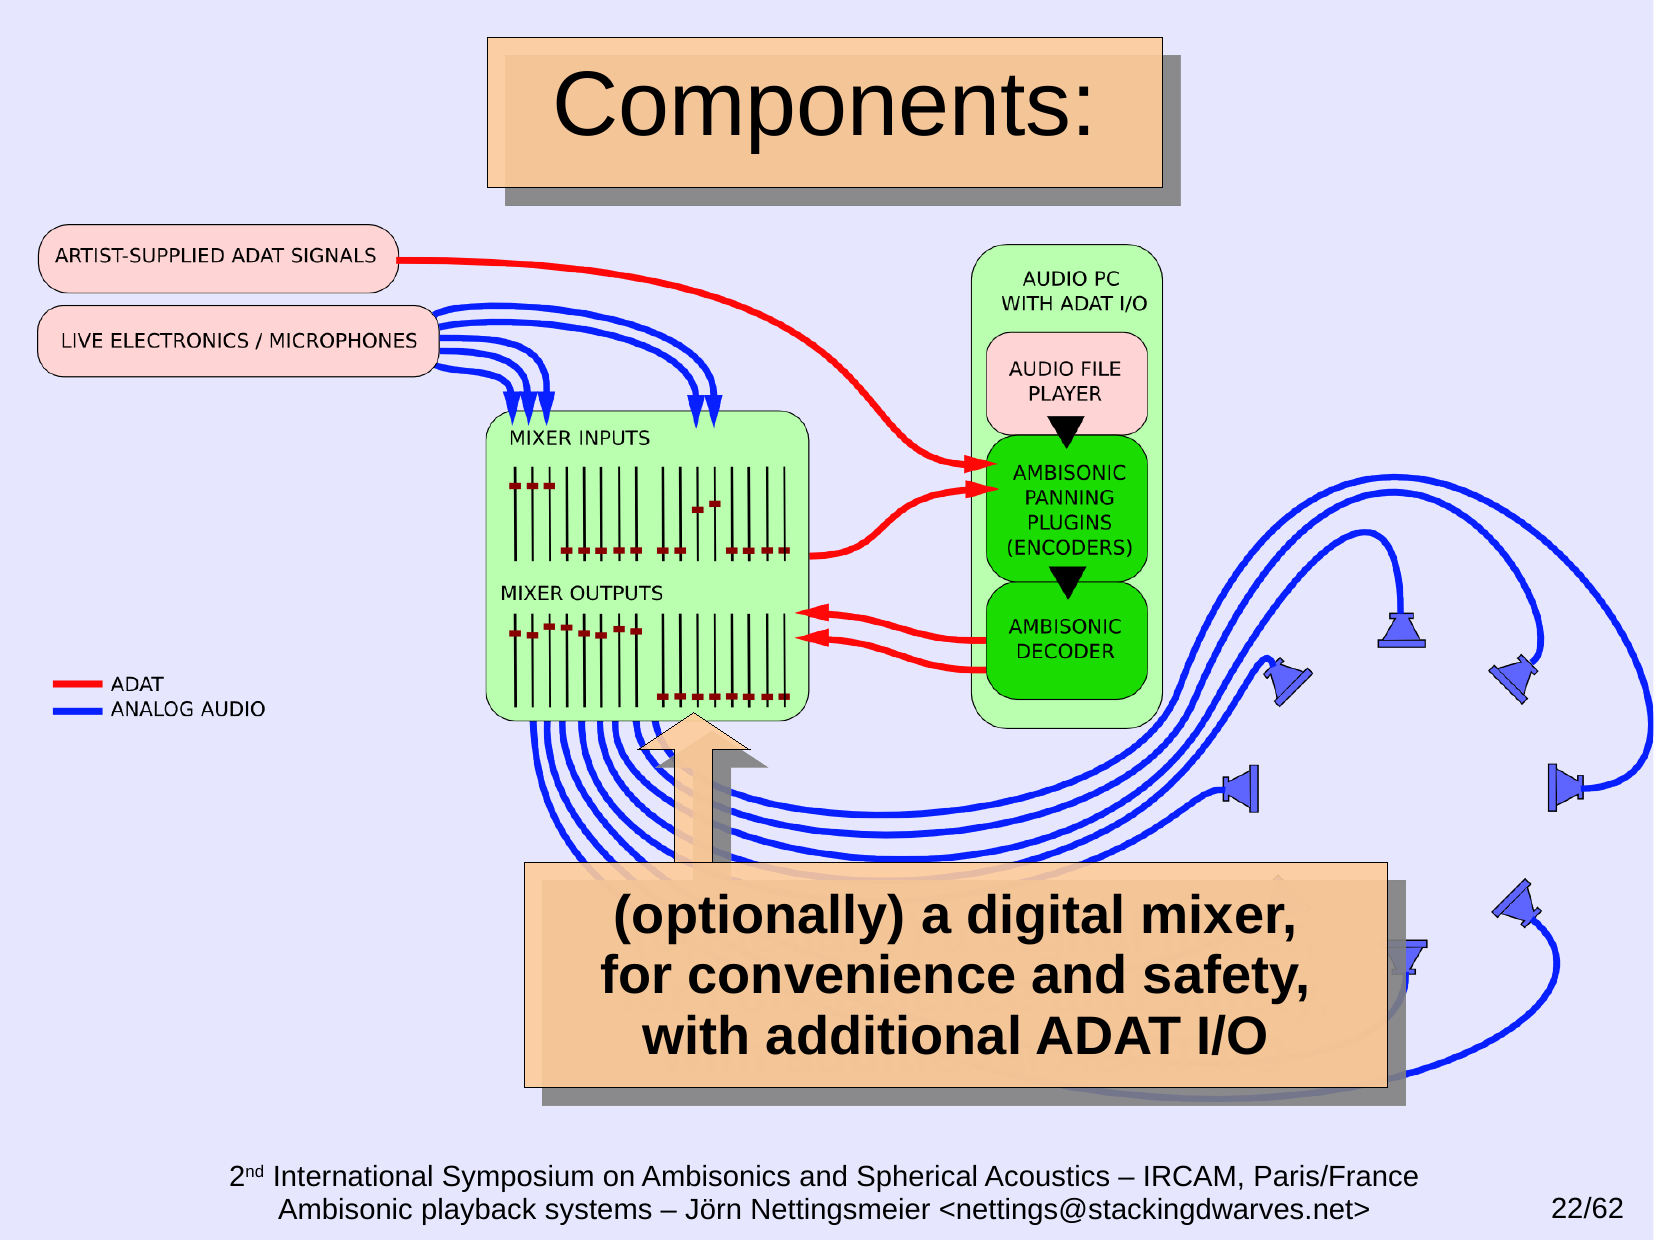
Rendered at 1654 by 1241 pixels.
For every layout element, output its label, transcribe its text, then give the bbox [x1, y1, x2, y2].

text_box (optionally) a digital mixer, for convenience and safety, with additional ADAT I/O [524, 862, 1388, 1088]
picture [37, 224, 1654, 1102]
text_box [487, 155, 1163, 188]
title Components: [37, 52, 1613, 155]
subtitle [37, 1102, 1613, 1109]
text_box [637, 712, 751, 862]
text_box [487, 37, 1163, 52]
